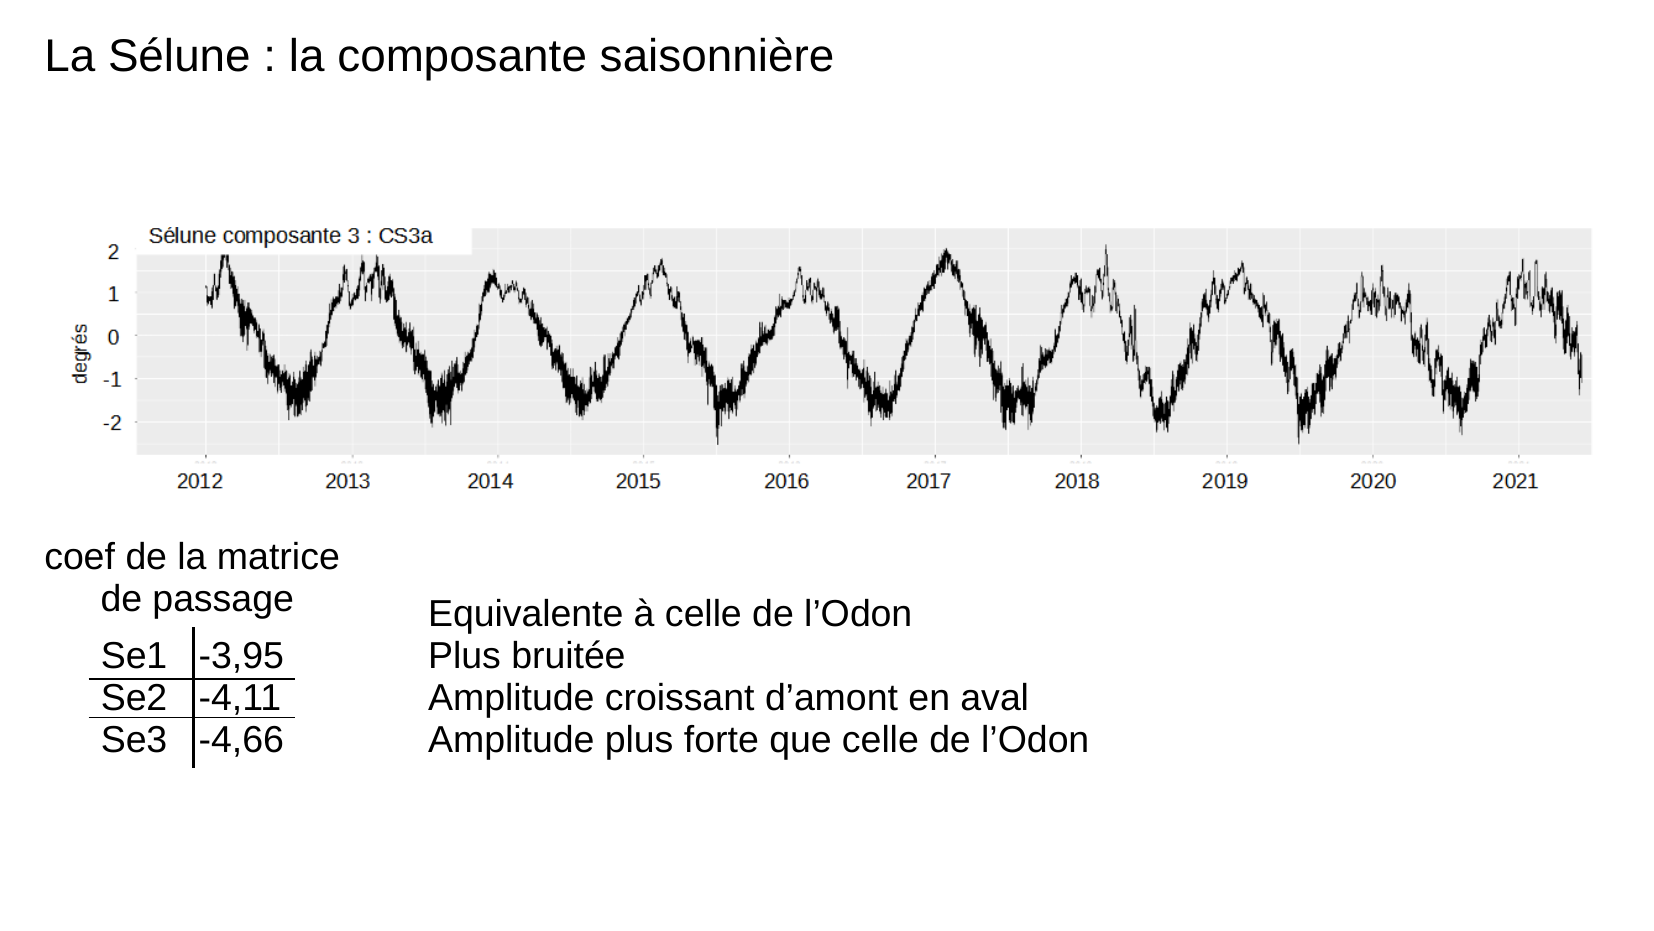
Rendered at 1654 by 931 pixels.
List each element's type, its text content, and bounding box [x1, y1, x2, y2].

text_box Equivalente à celle de l’Odon Plus bruitée Amplitude croissant d’amont en aval Amplitude plus forte que celle de l’Odon [413, 585, 1105, 810]
picture [62, 227, 1595, 502]
text_box Se1 -3,95 Se2 -4,11 Se3 -4,66 [86, 626, 299, 768]
text_box La Sélune : la composante saisonnière [29, 22, 850, 89]
text_box coef de la matrice de passage [29, 528, 366, 627]
